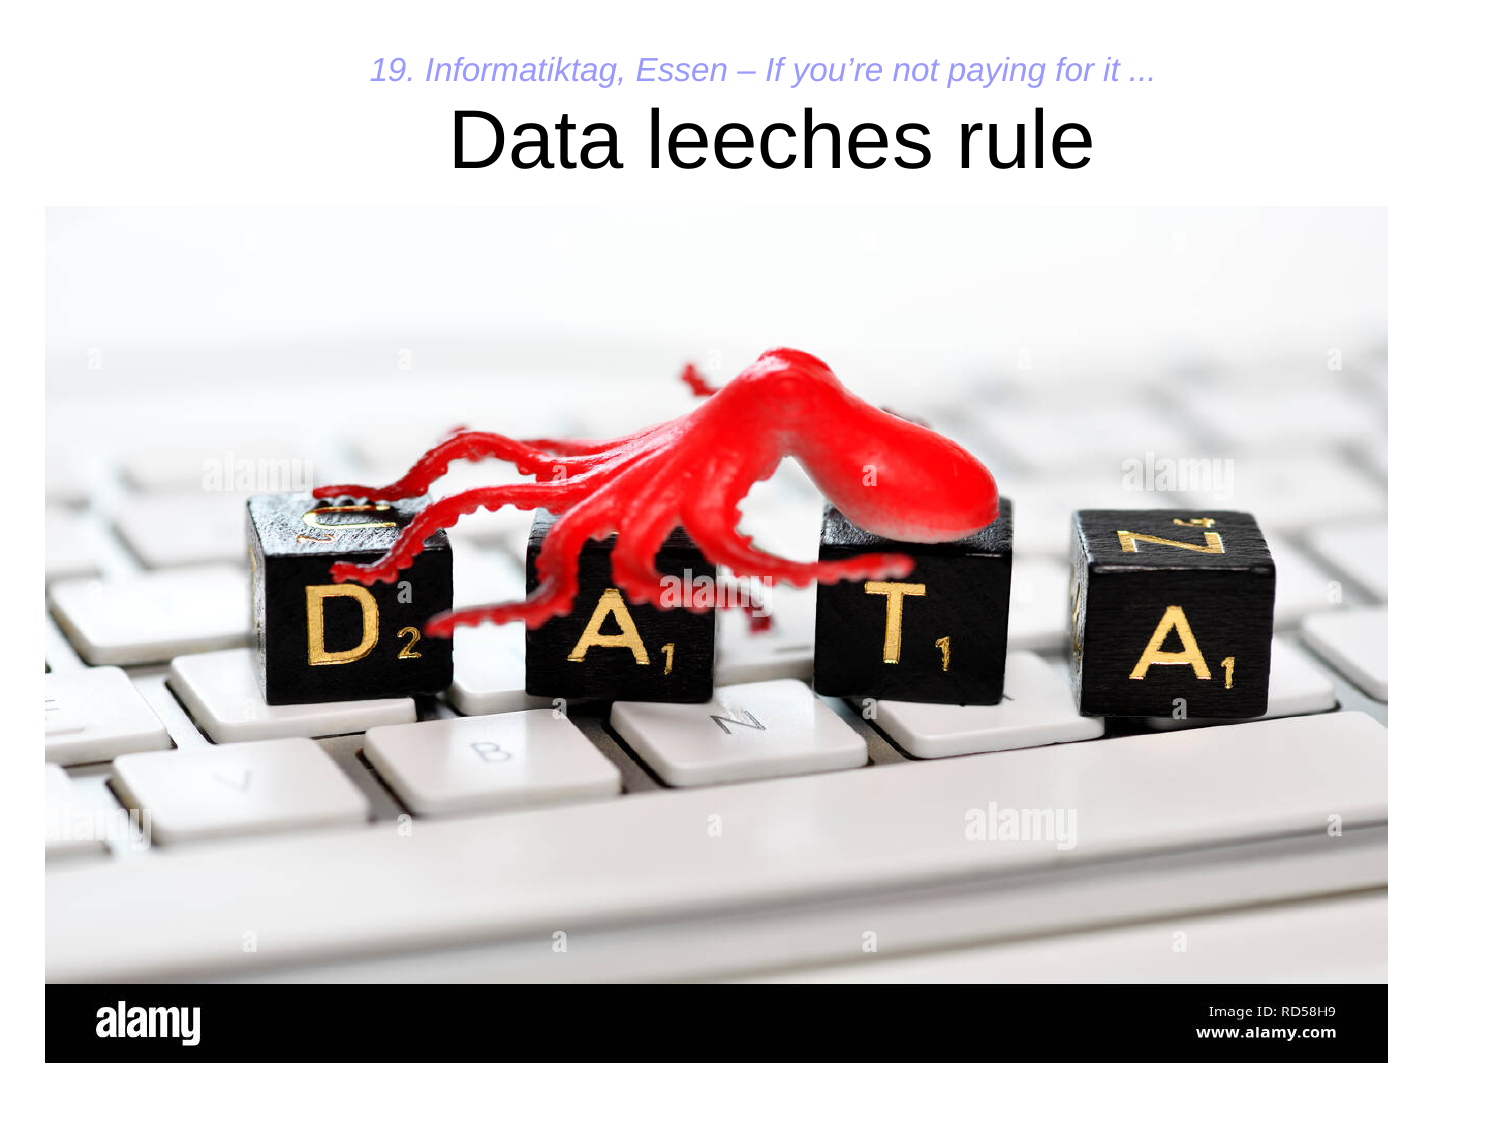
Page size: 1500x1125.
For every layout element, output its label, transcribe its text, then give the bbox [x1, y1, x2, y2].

title Data leeches rule [97, 48, 1447, 237]
picture [45, 206, 1388, 1063]
